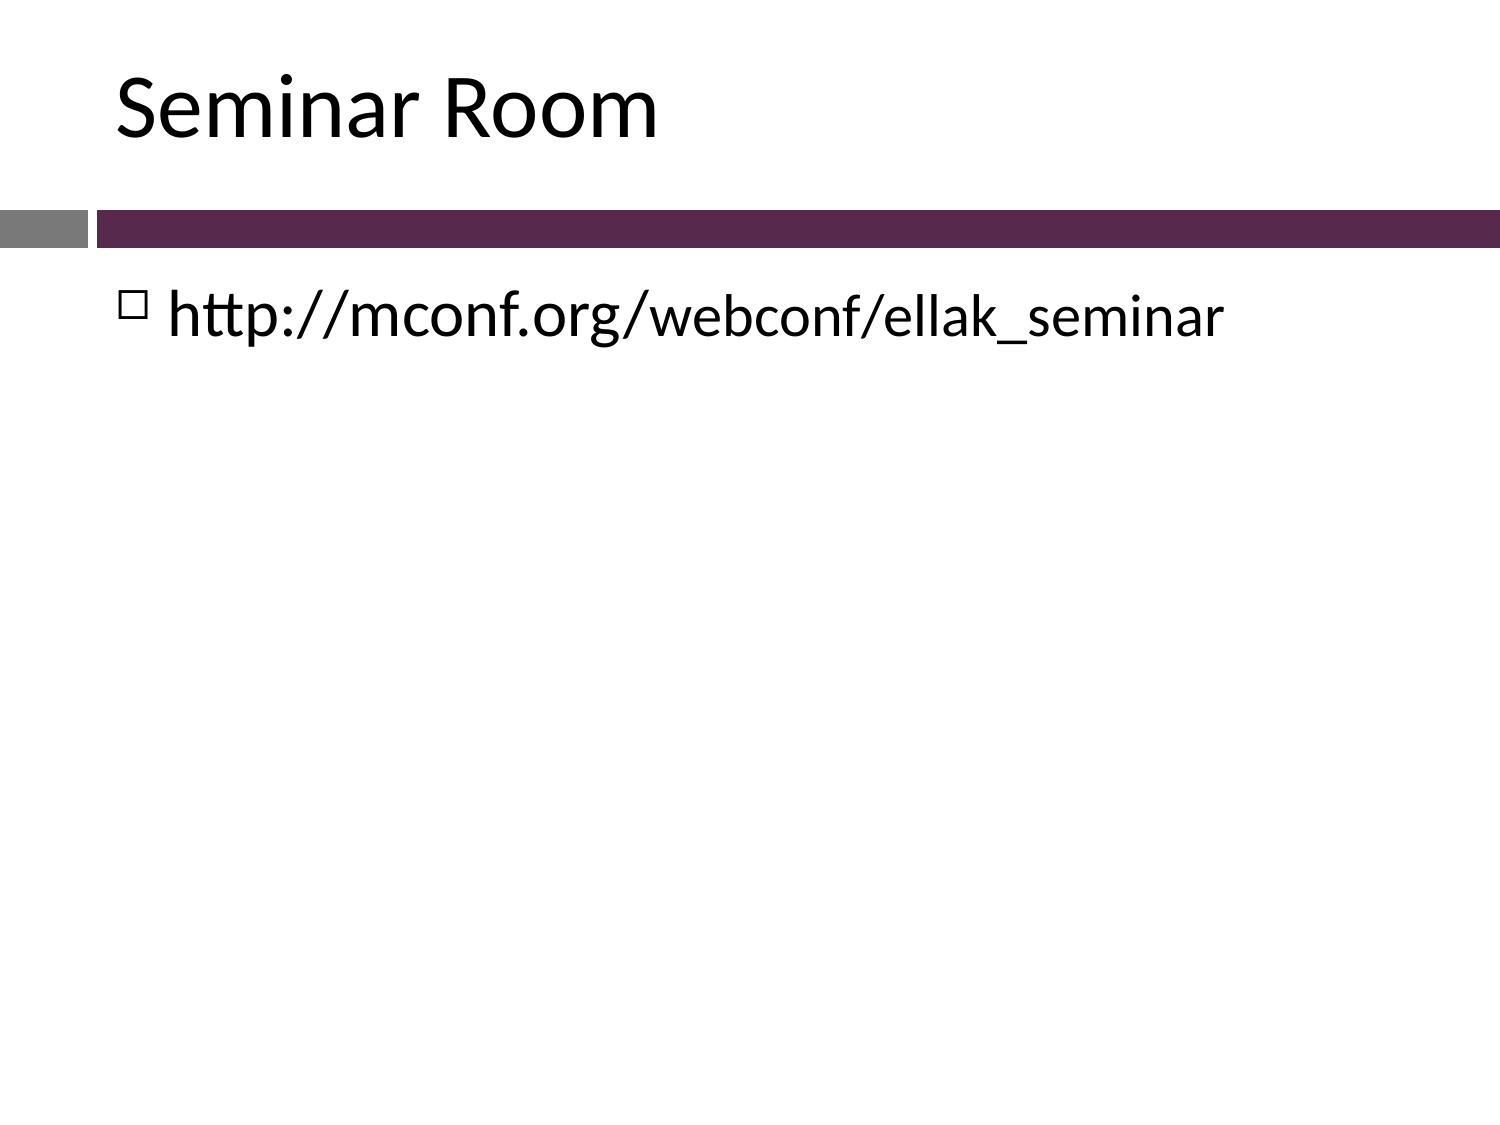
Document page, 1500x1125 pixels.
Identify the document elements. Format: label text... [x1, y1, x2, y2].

list http://mconf.org/webconf/ellak_seminar [100, 262, 1438, 1000]
title Seminar Room [100, 19, 1438, 182]
